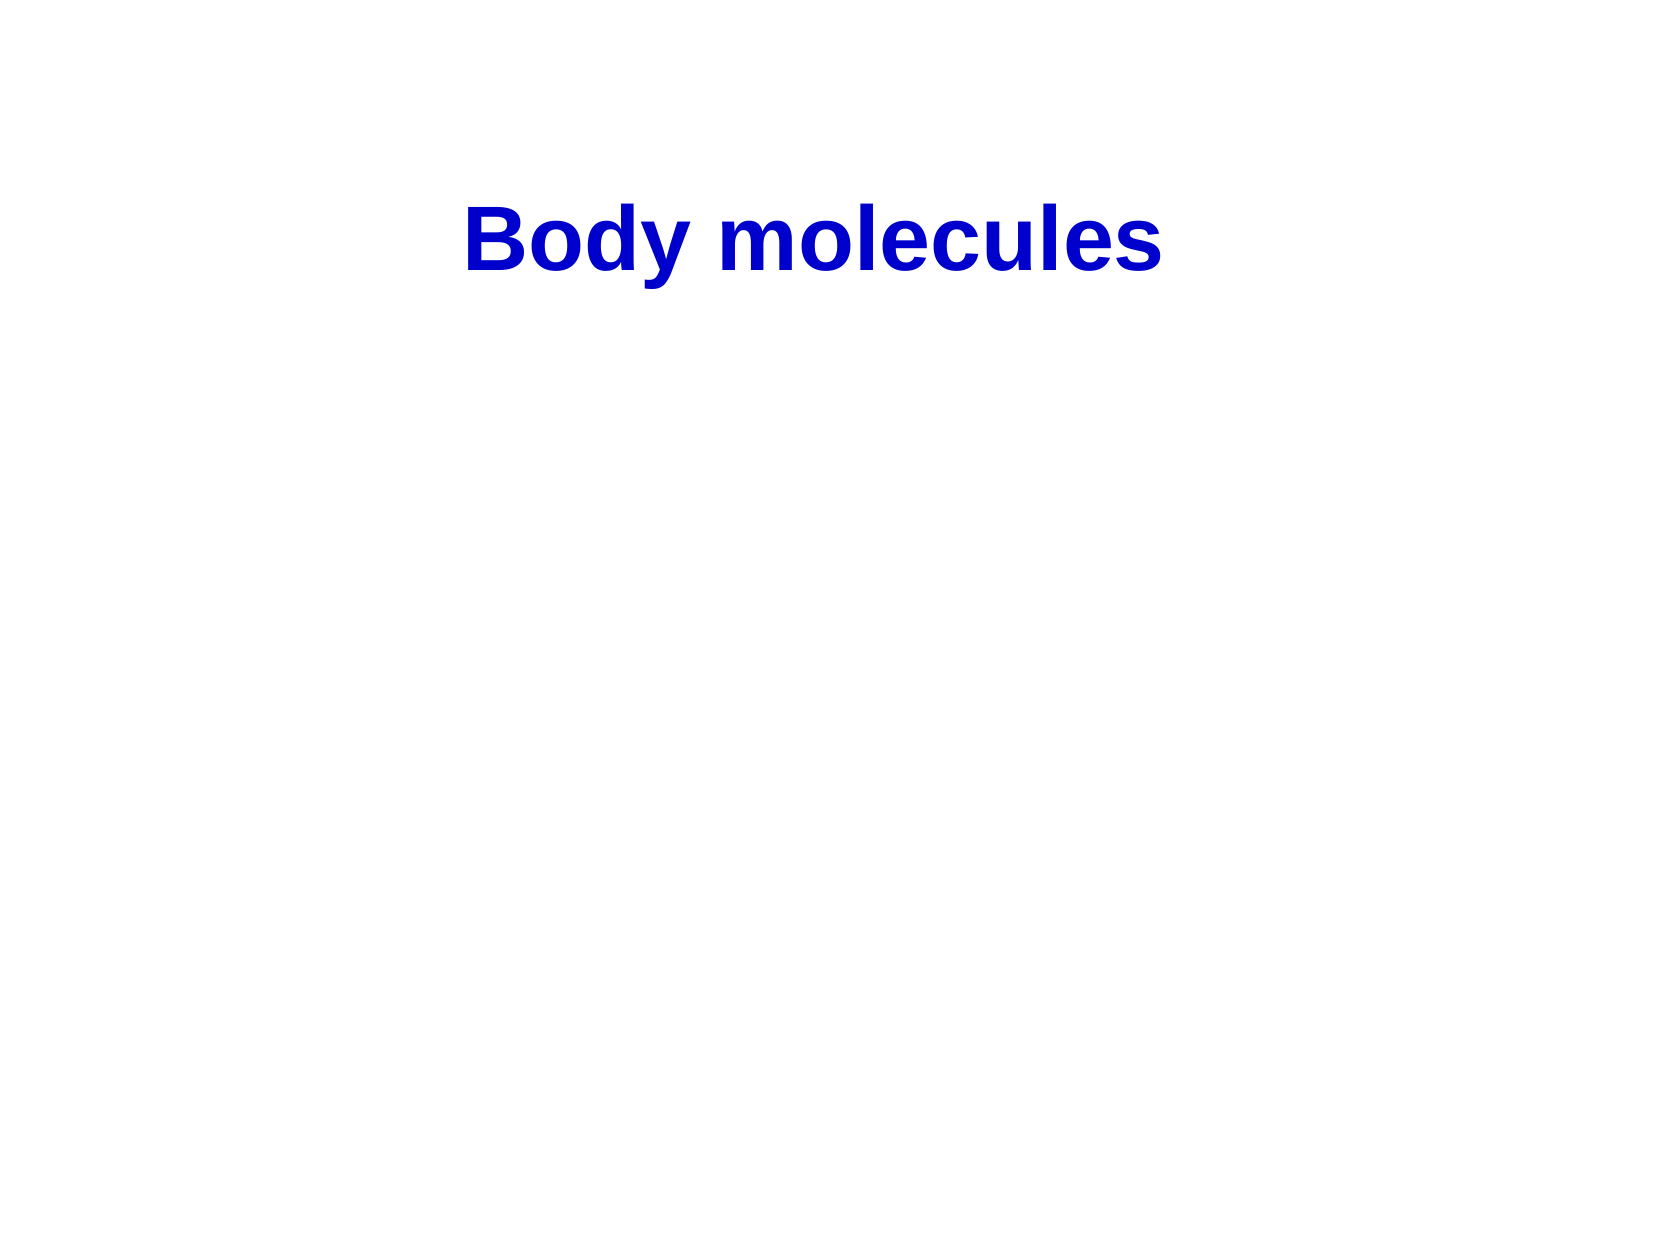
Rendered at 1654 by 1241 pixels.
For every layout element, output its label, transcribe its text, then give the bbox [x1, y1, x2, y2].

title Body molecules [82, 135, 1571, 343]
